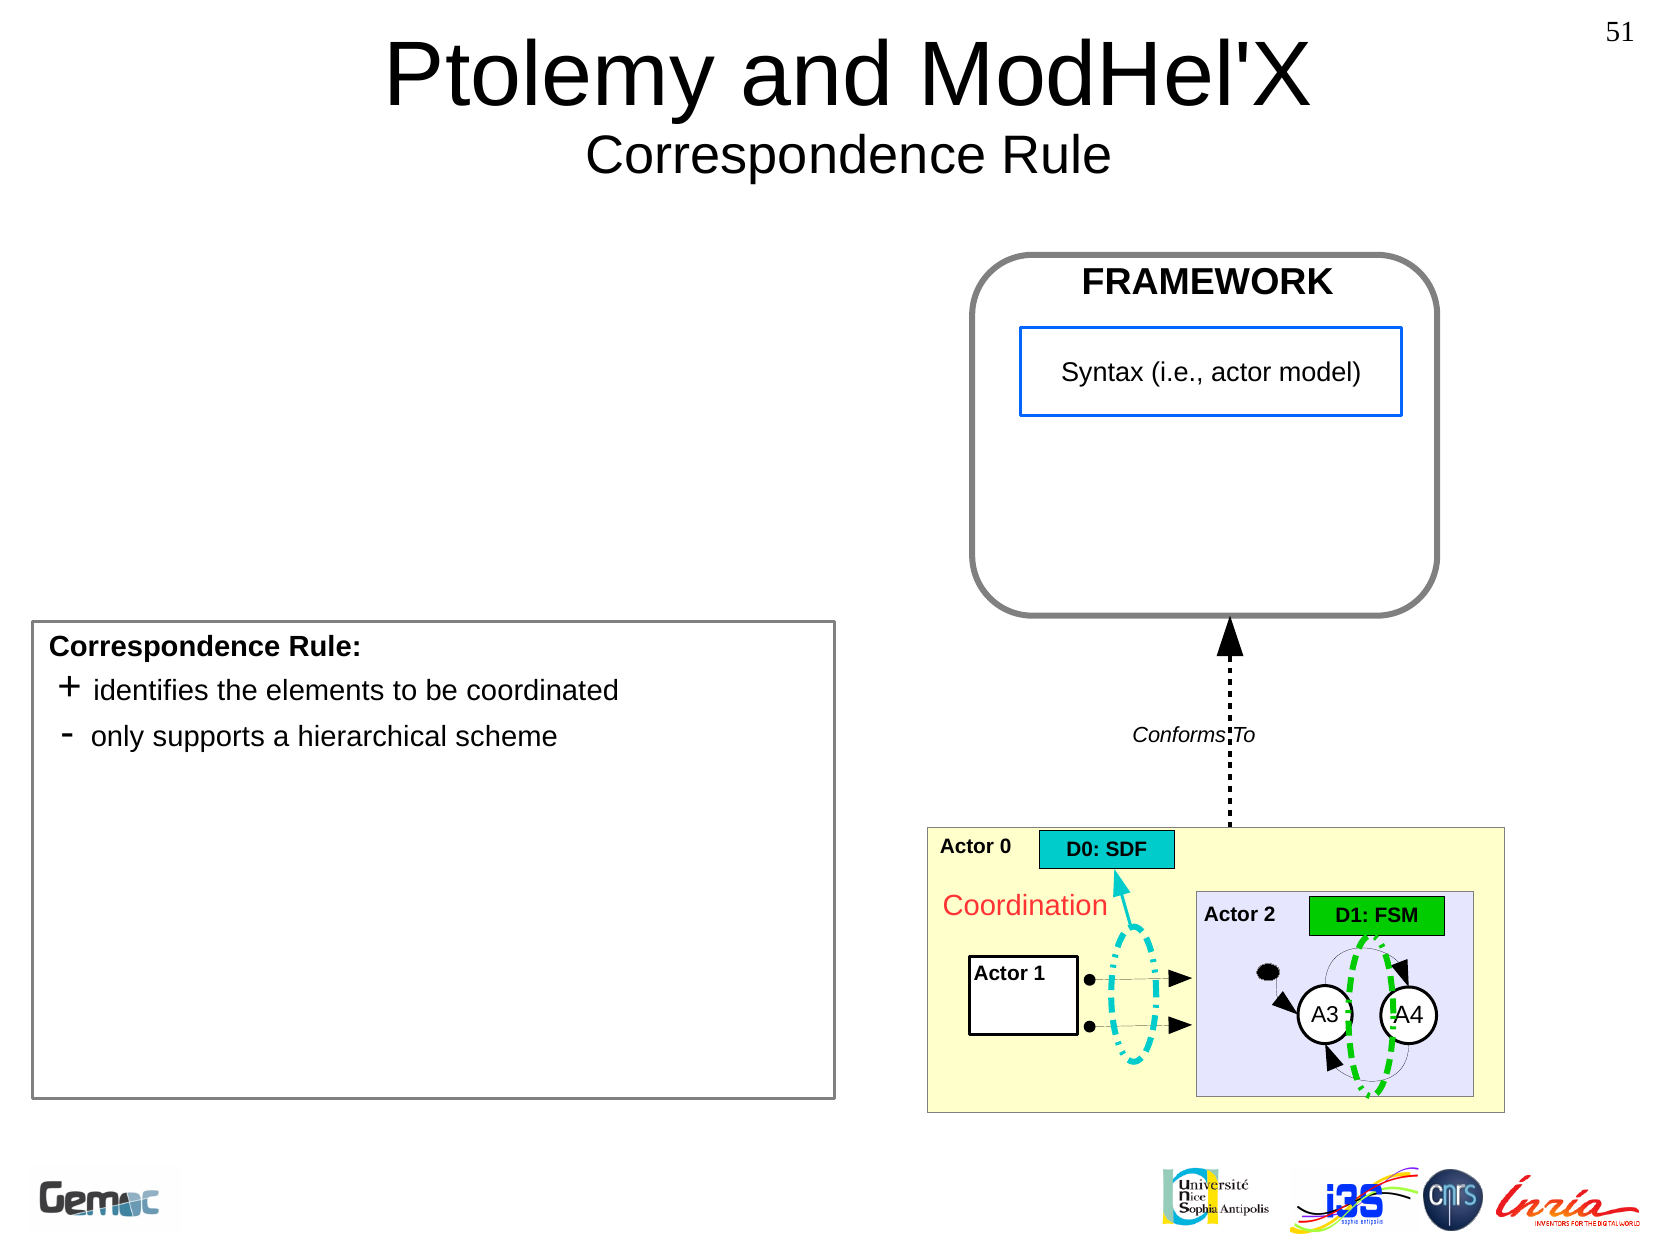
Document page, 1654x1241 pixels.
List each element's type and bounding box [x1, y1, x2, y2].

text_box [32, 621, 835, 1099]
text_box [1117, 715, 1336, 770]
text_box [945, 253, 1471, 616]
title [105, 0, 1594, 208]
text_box [900, 827, 1505, 1113]
picture [1137, 1150, 1647, 1241]
